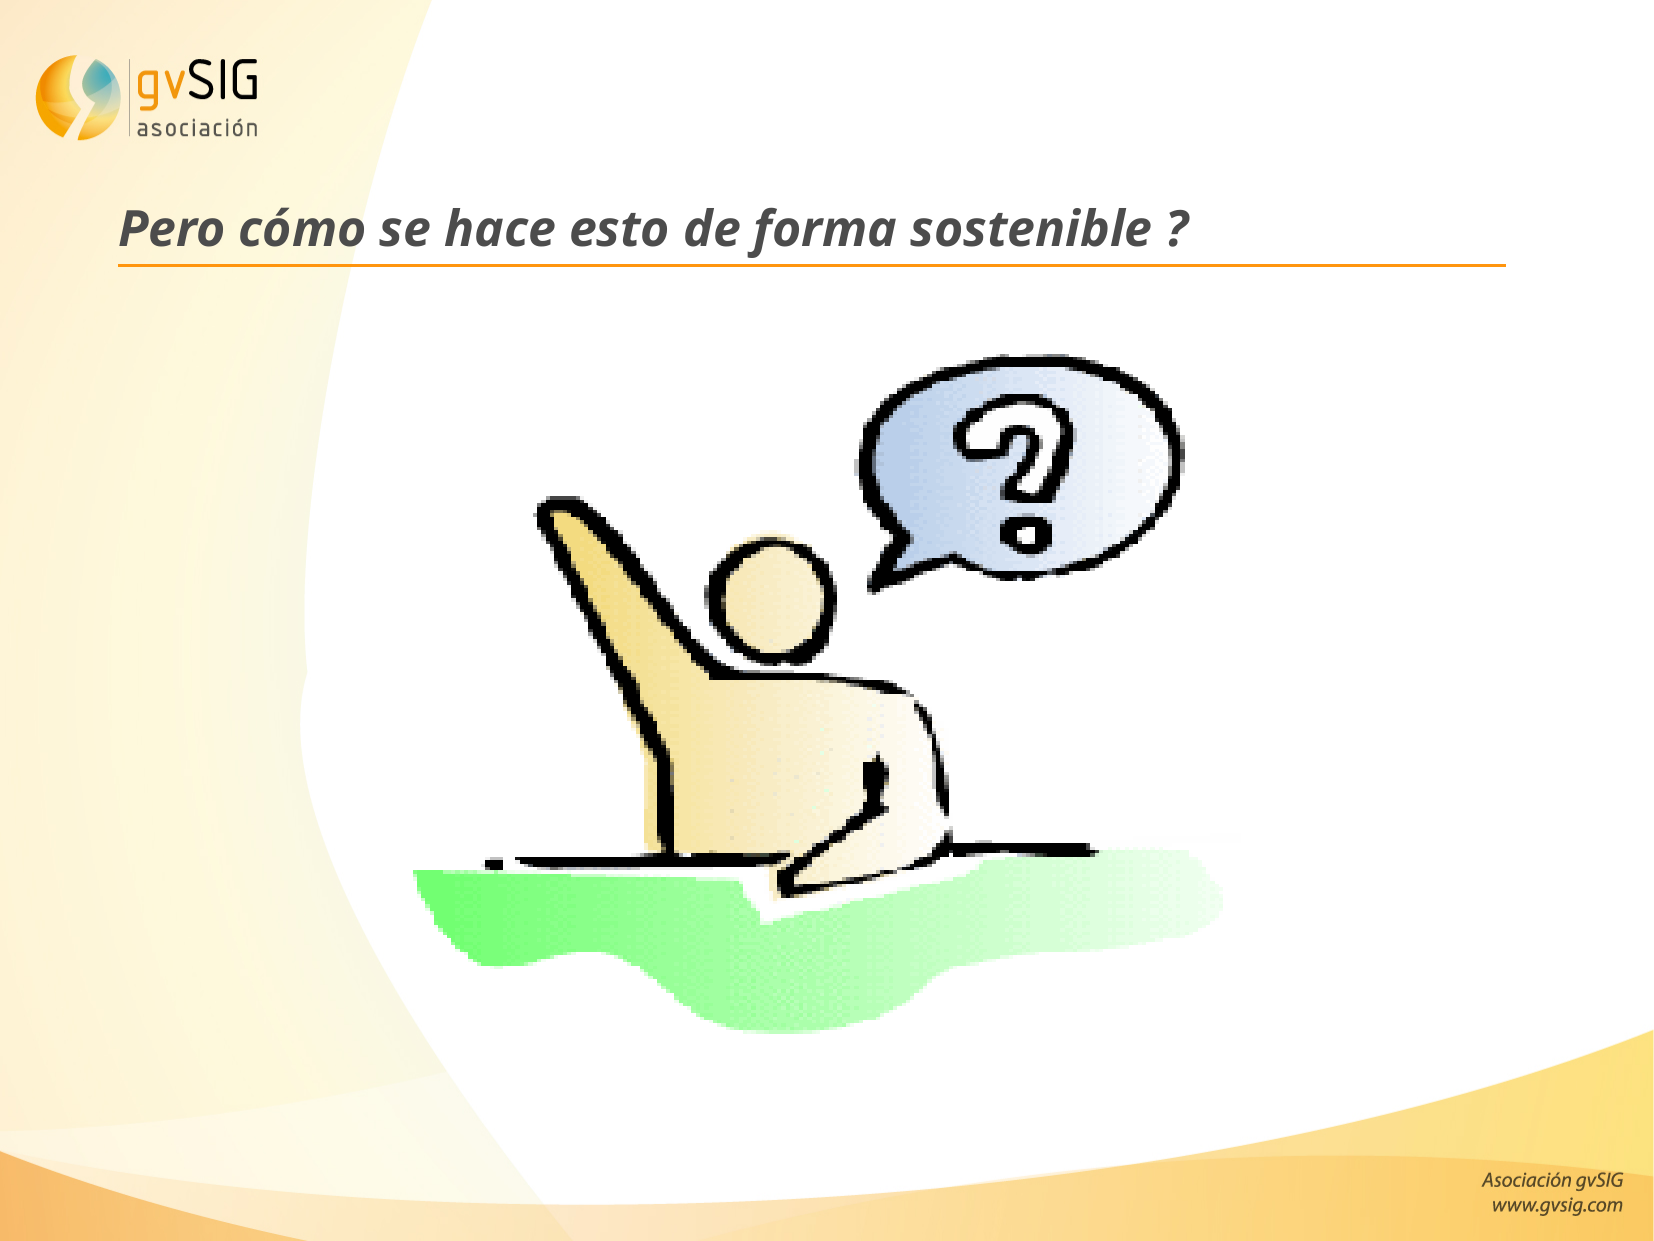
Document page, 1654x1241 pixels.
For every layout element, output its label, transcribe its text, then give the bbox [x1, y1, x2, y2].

title Pero cómo se hace esto de forma sostenible ? [118, 177, 1607, 276]
picture [0, 0, 1654, 1241]
